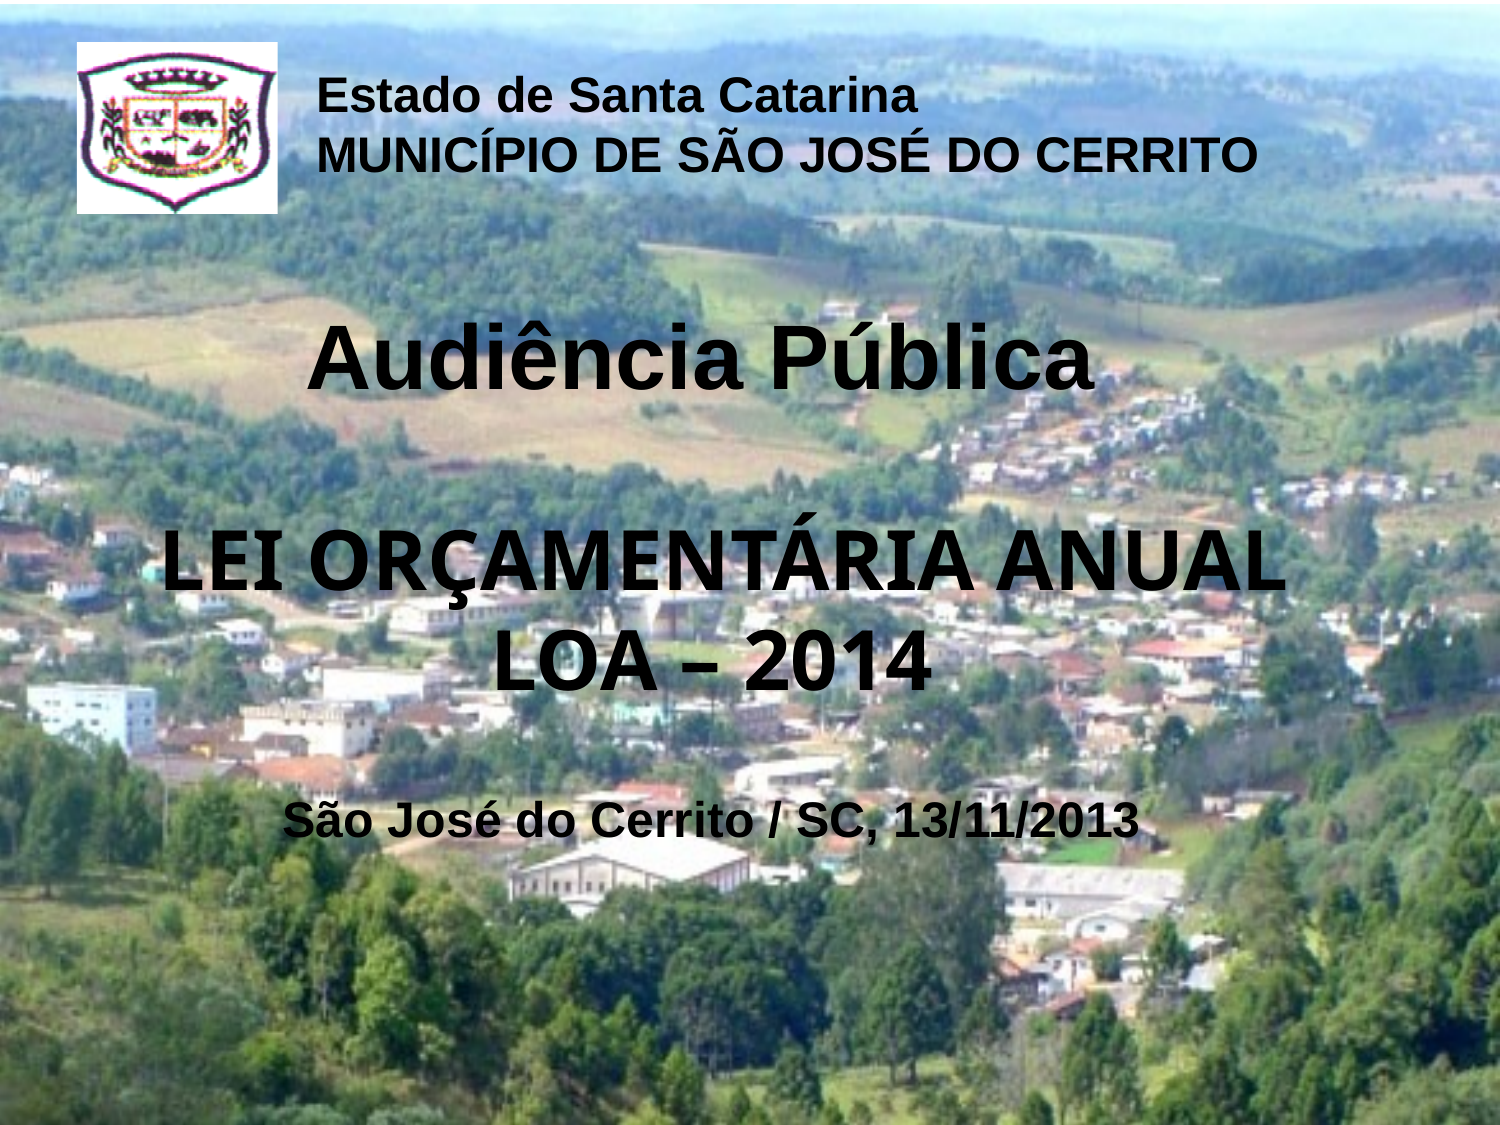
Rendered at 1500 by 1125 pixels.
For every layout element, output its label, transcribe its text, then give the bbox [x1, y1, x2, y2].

picture [0, 4, 1500, 1125]
text_box Estado de Santa Catarina MUNICÍPIO DE SÃO JOSÉ DO CERRITO [301, 55, 1500, 190]
text_box Audiência Pública LEI ORÇAMENTÁRIA ANUAL LOA – 2014 São José do Cerrito / SC, 13/11/2013 [120, 290, 1304, 915]
